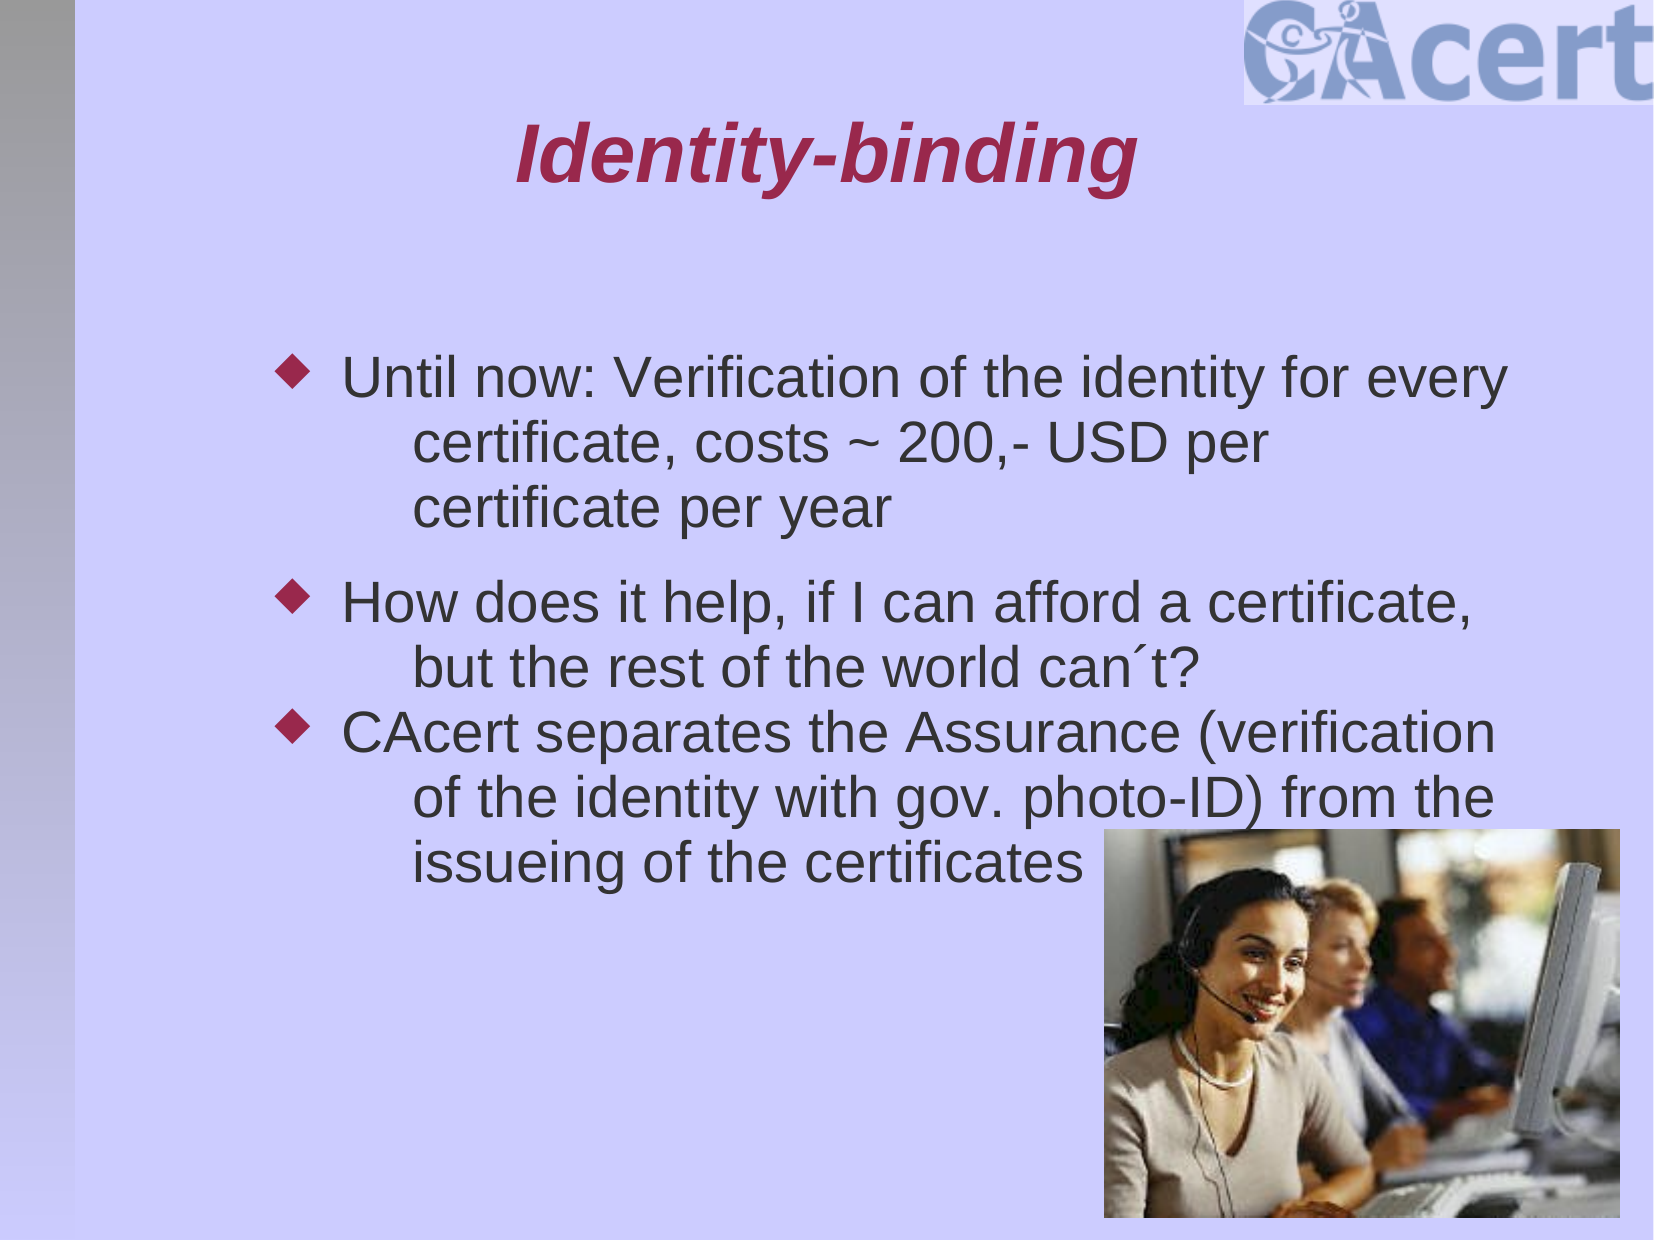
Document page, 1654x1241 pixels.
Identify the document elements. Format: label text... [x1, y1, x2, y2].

list Until now: Verification of the identity for every certificate, costs ~ 200,- USD per certificate per year How does it help, if I can afford a certificate, but the rest of the world can´t? CAcert separates the Assurance (verification of the identity with gov. photo-ID) from the issueing of the certificates [152, 344, 1534, 1127]
picture [1104, 829, 1620, 1218]
title Identity-binding [121, 49, 1534, 257]
